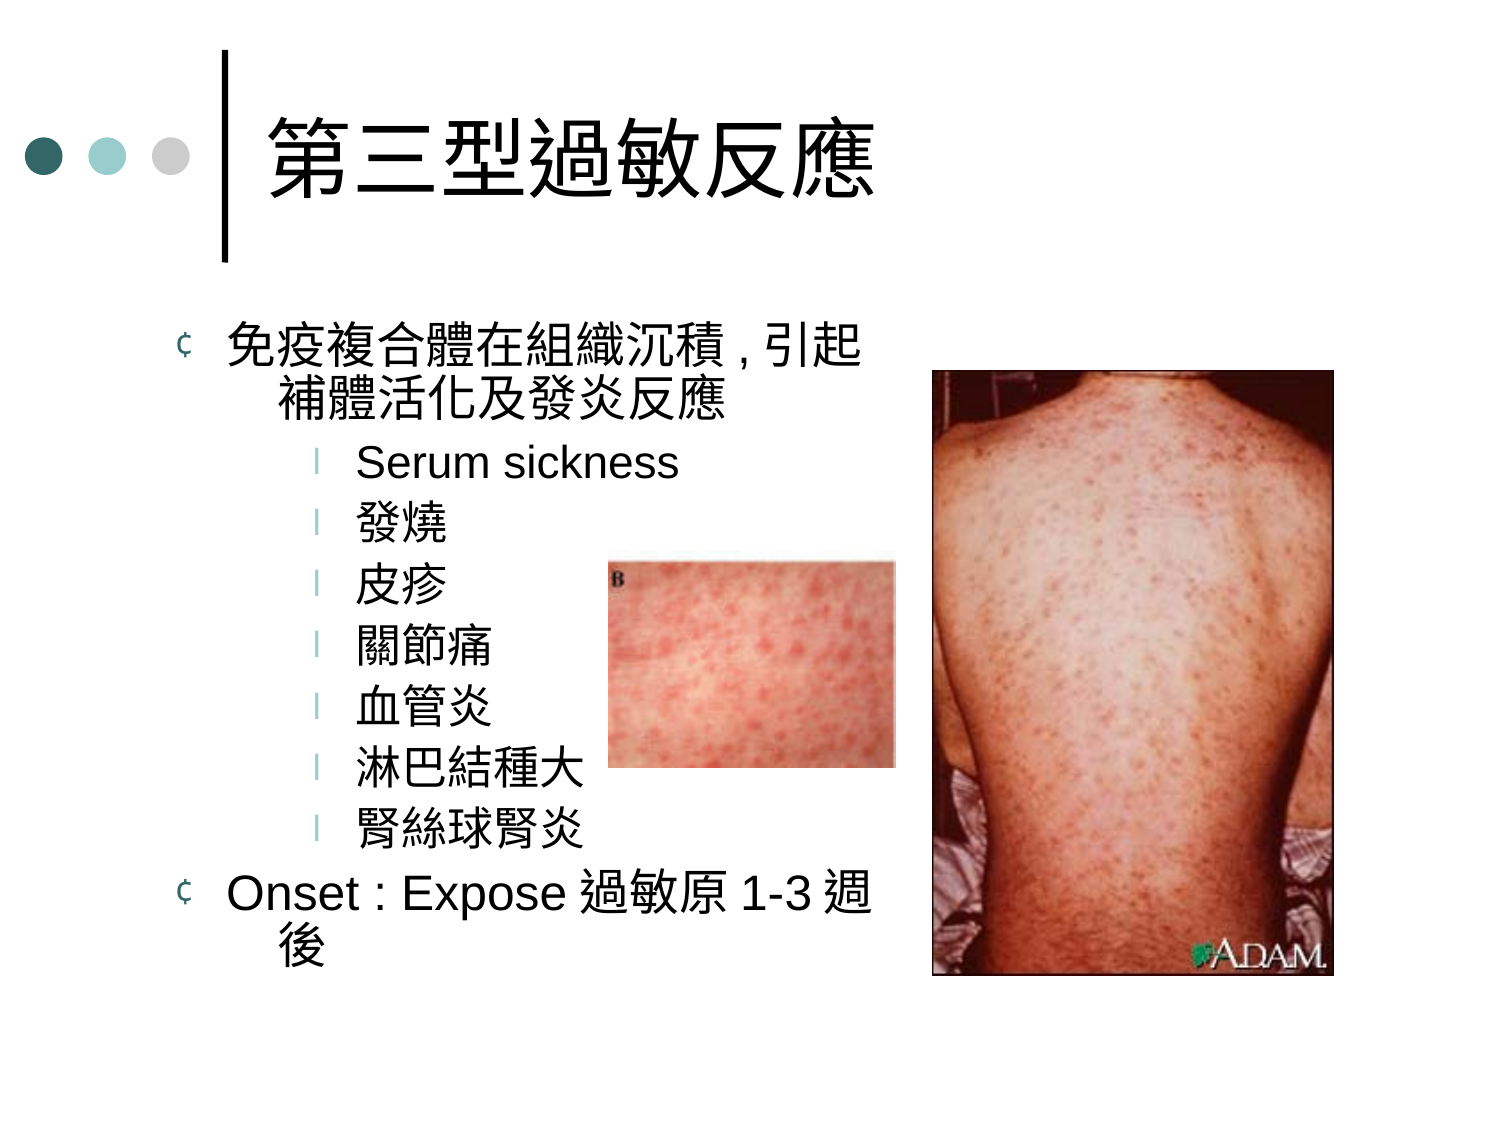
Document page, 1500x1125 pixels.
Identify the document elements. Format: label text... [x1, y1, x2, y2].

picture [932, 370, 1334, 976]
picture [608, 550, 896, 768]
list 免疫複合體在組織沉積,引起補體活化及發炎反應 Serum sickness 發燒 皮疹 關節痛 血管炎 淋巴結種大 腎絲球腎炎 Onset : Expose過敏原1-3週後 [159, 312, 893, 988]
title 第三型過敏反應 [249, 31, 1400, 282]
